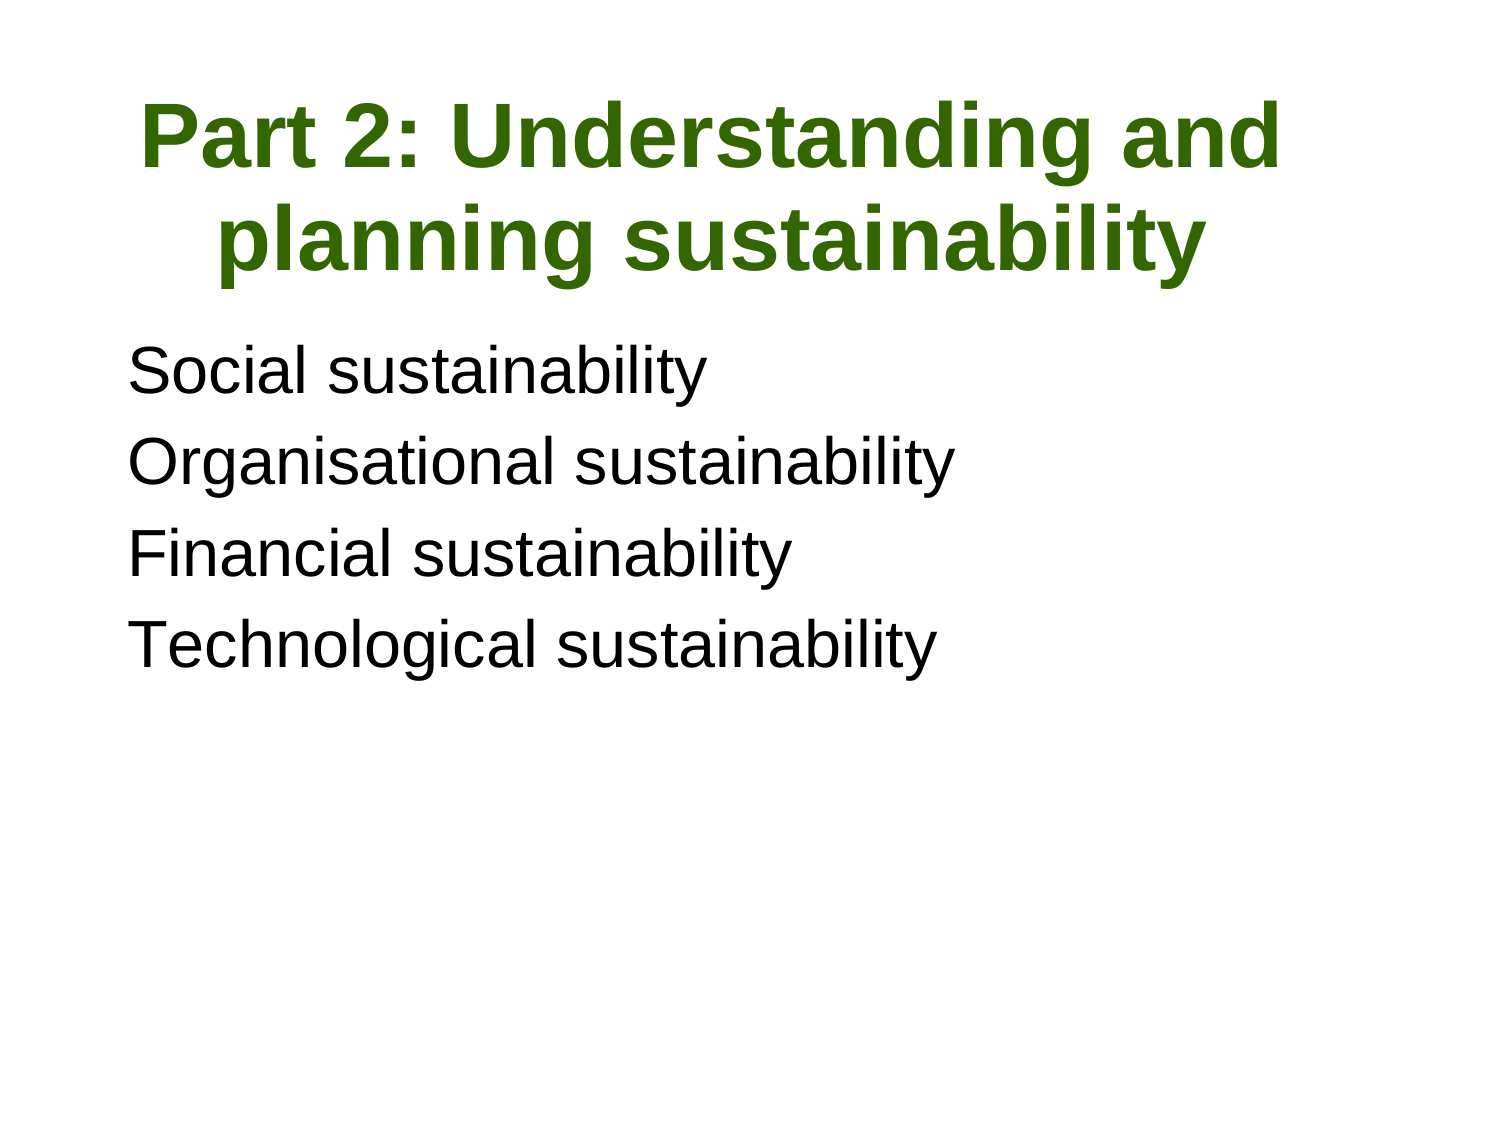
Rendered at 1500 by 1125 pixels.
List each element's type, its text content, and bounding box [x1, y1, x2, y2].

list Social sustainability Organisational sustainability Financial sustainability Technological sustainability [112, 324, 1388, 1001]
title Part 2: Understanding and planning sustainability [37, 69, 1388, 306]
